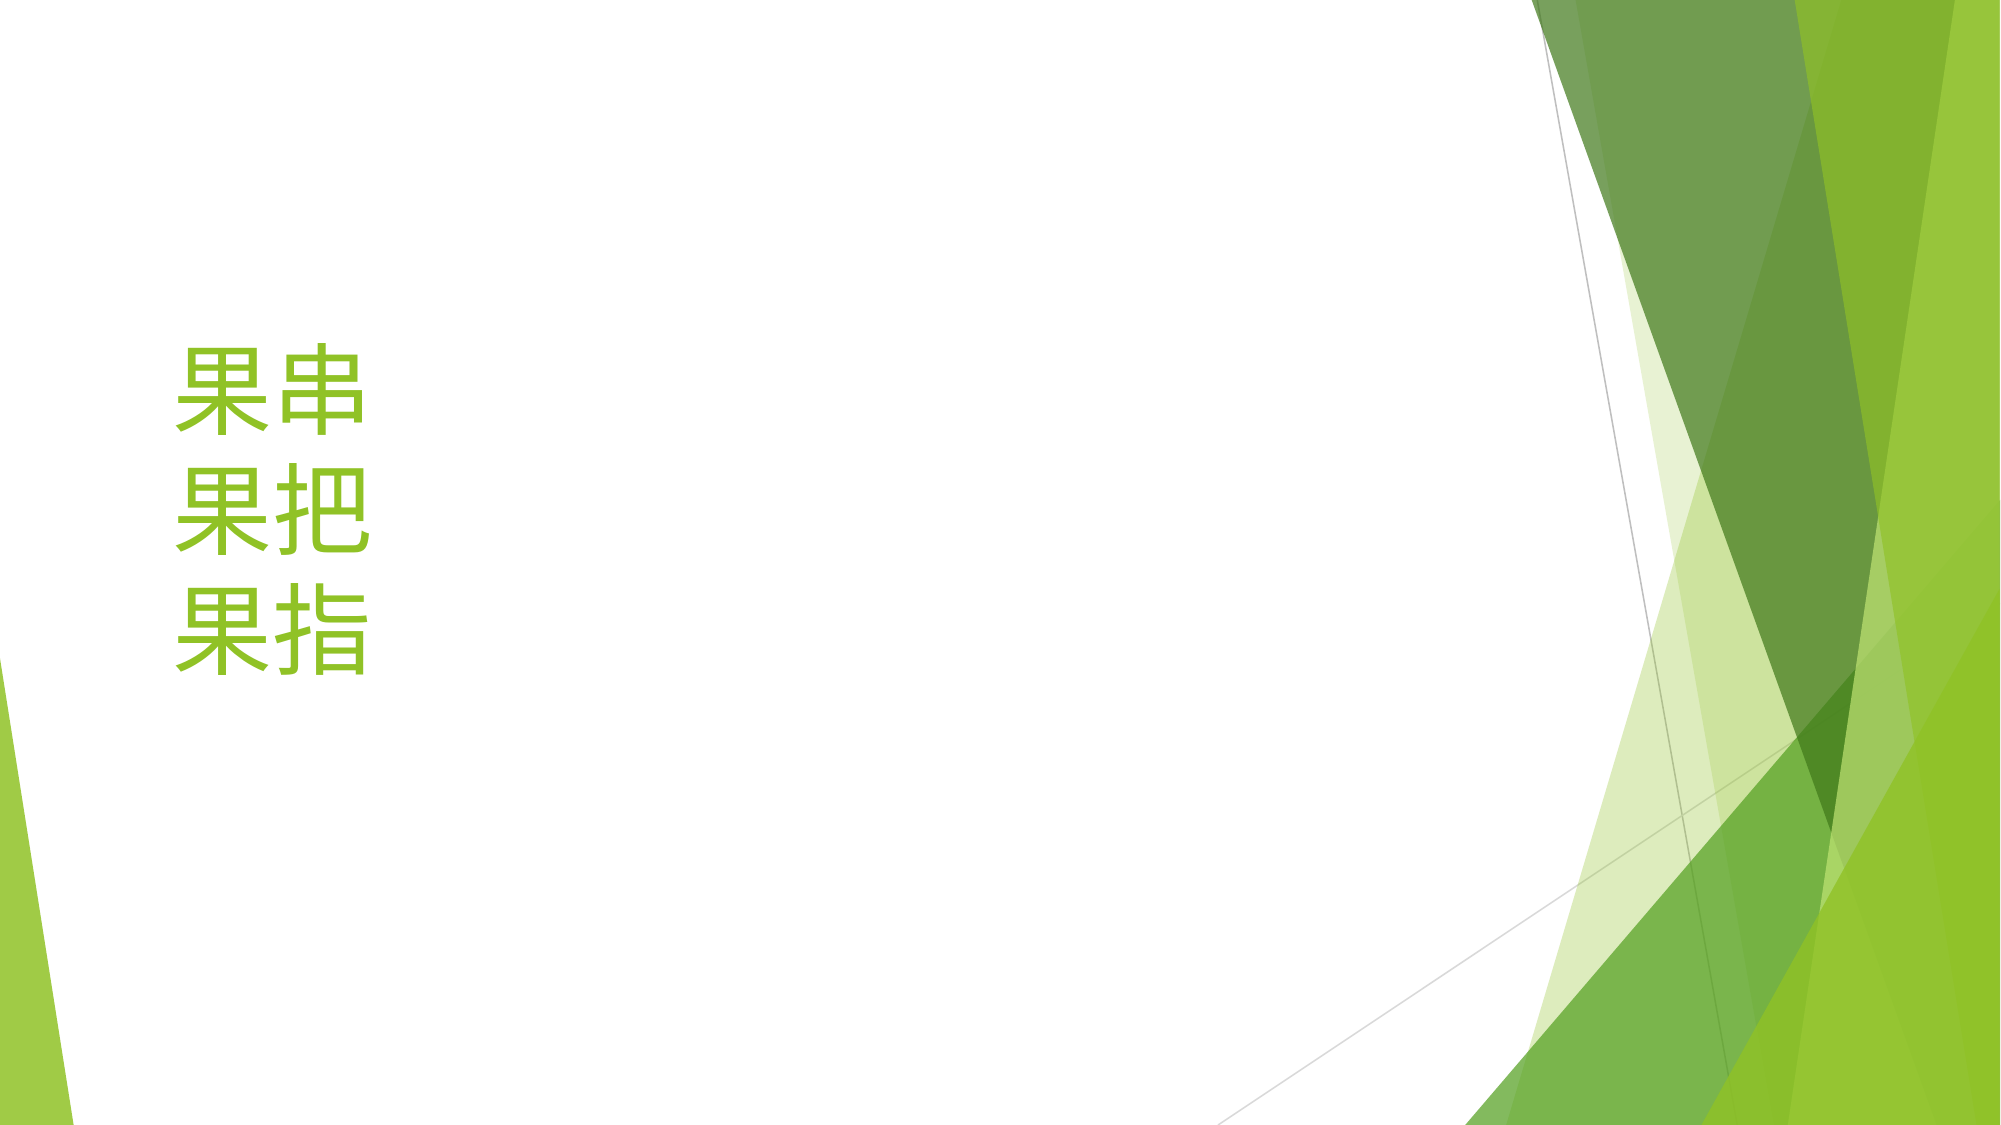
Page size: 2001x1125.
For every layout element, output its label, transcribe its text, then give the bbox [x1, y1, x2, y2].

text_box 果串 果把 果指 [157, 319, 1568, 620]
